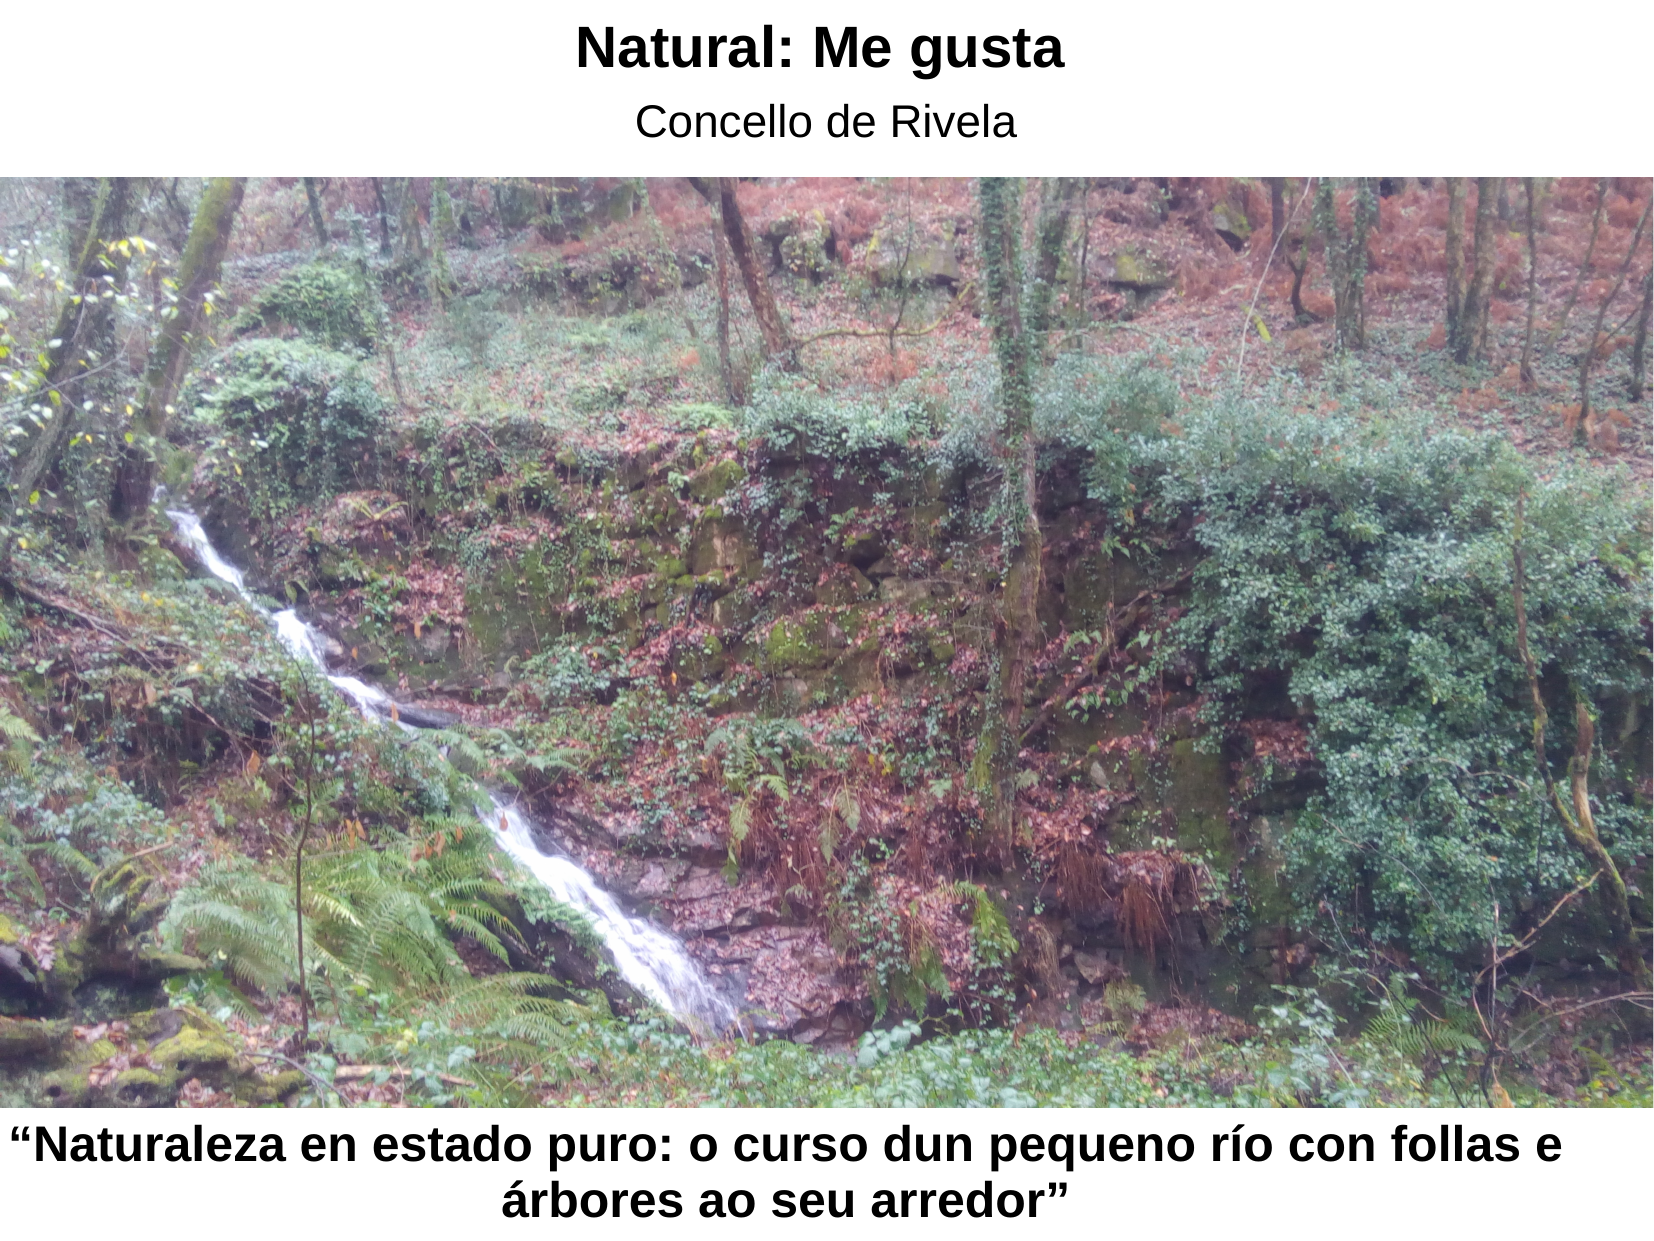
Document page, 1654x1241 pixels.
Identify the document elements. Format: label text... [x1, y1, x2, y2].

text_box Natural: Me gusta [561, 7, 1081, 89]
picture [0, 177, 1654, 1108]
text_box Concello de Rivela [620, 89, 1032, 155]
text_box “Naturaleza en estado puro: o curso dun pequeno río con follas e árbores ao seu arredor” [0, 1109, 1654, 1239]
